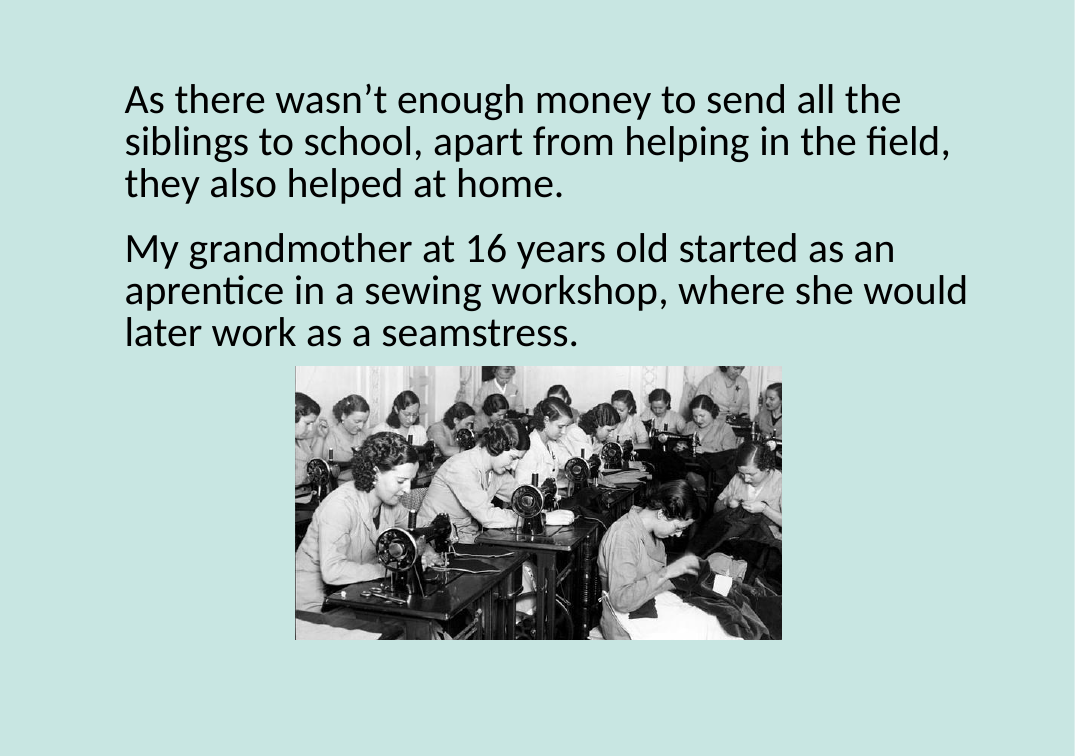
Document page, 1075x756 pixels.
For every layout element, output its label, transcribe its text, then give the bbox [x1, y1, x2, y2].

picture [295, 366, 782, 640]
list As there wasn’t enough money to send all the siblings to school, apart from helping in the field, they also helped at home. My grandmother at 16 years old started as an aprentice in a sewing workshop, where she would later work as a seamstress. [53, 82, 1021, 616]
